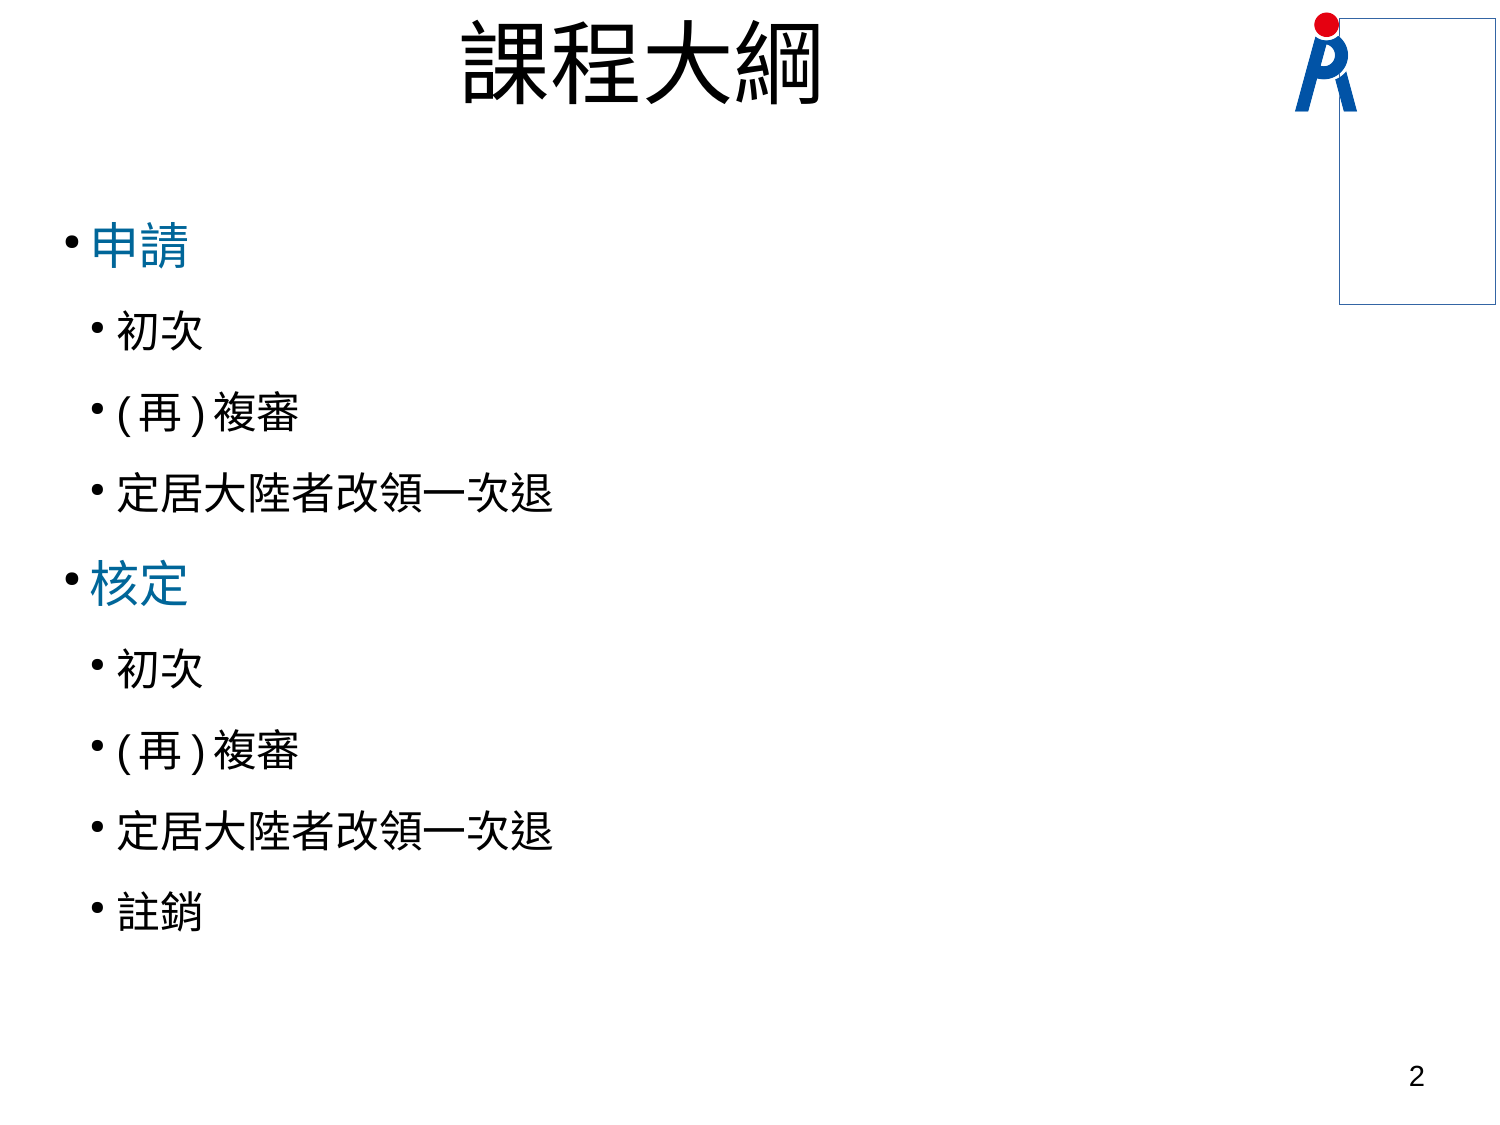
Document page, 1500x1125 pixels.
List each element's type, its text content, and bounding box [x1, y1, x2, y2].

list 申請 初次 (再)複審 定居大陸者改領一次退 核定 初次 (再)複審 定居大陸者改領一次退 註銷 [63, 206, 1414, 950]
slide_number 2 [1074, 1059, 1425, 1110]
title 課程大綱 [59, 2, 1225, 113]
picture [1278, 0, 1374, 128]
